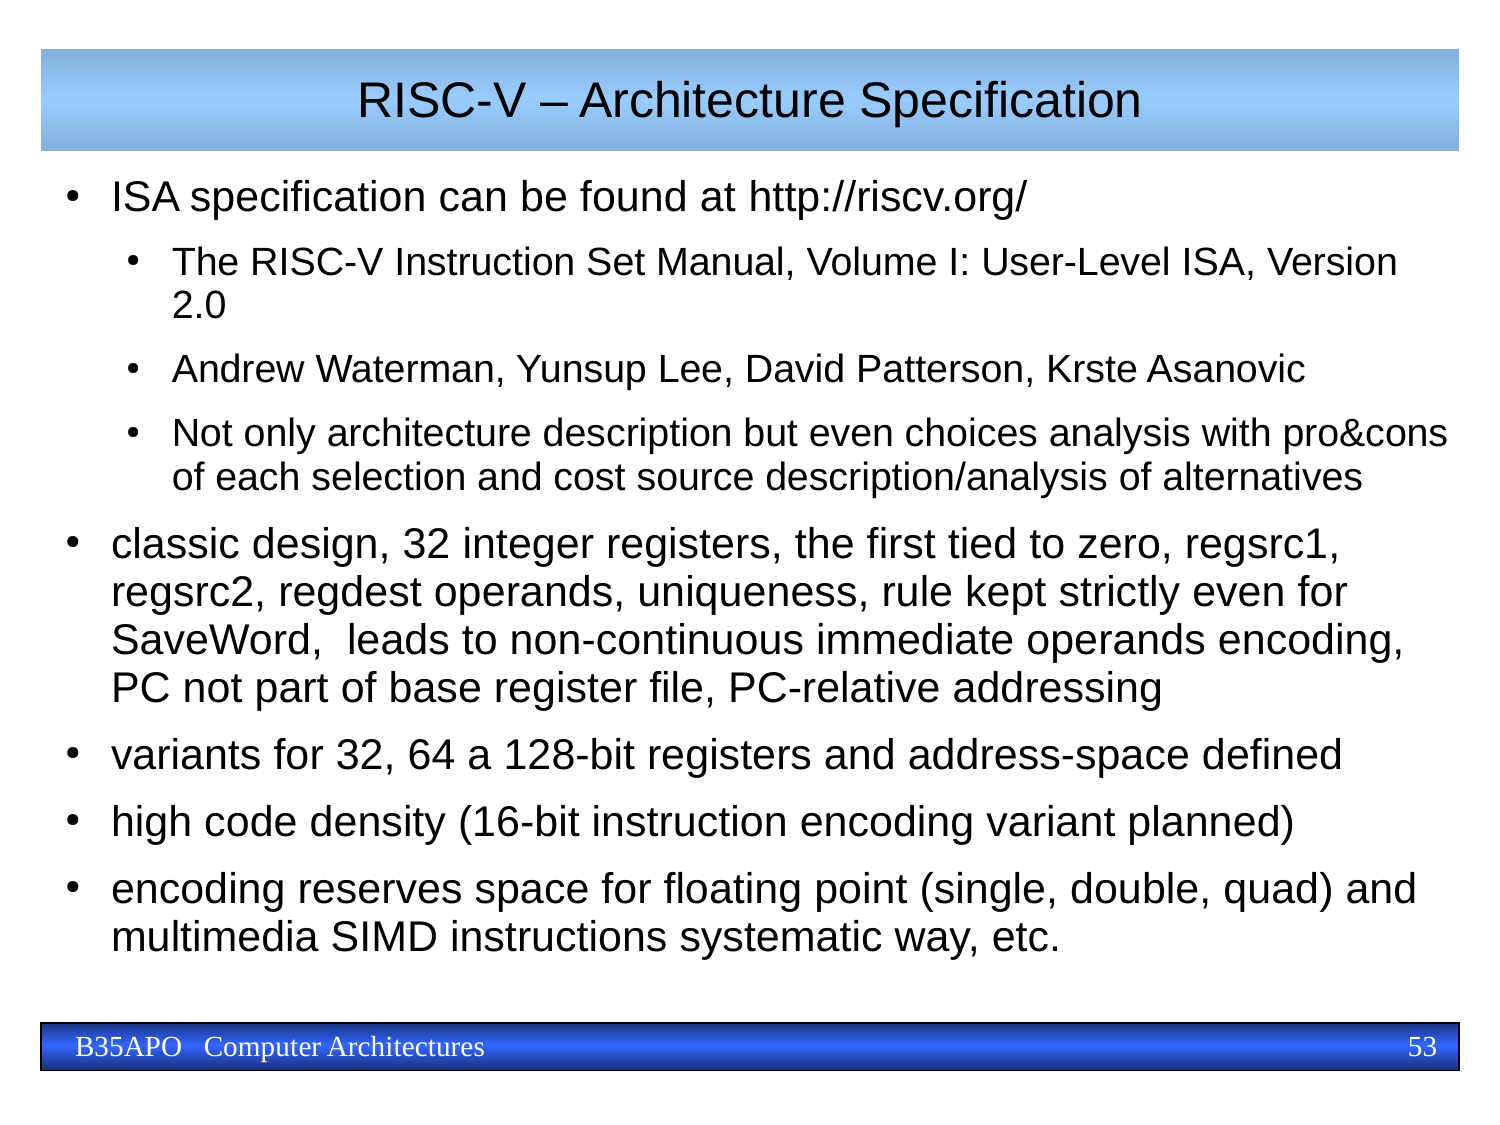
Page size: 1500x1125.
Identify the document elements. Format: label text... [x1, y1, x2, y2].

title RISC-V – Architecture Specification [41, 49, 1459, 151]
list ISA specification can be found at http://riscv.org/ The RISC-V Instruction Set Manual, Volume I: User-Level ISA, Version 2.0 Andrew Waterman, Yunsup Lee, David Patterson, Krste Asanovic Not only architecture description but even choices analysis with pro&cons of each selection and cost source description/analysis of alternatives classic design, 32 integer registers, the first tied to zero, regsrc1, regsrc2, regdest operands, uniqueness, rule kept strictly even for SaveWord, leads to non-continuous immediate operands encoding, PC not part of base register file, PC-relative addressing variants for 32, 64 a 128-bit registers and address-space defined high code density (16-bit instruction encoding variant planned) encoding reserves space for floating point (single, double, quad) and multimedia SIMD instructions systematic way, etc. [50, 172, 1450, 1000]
